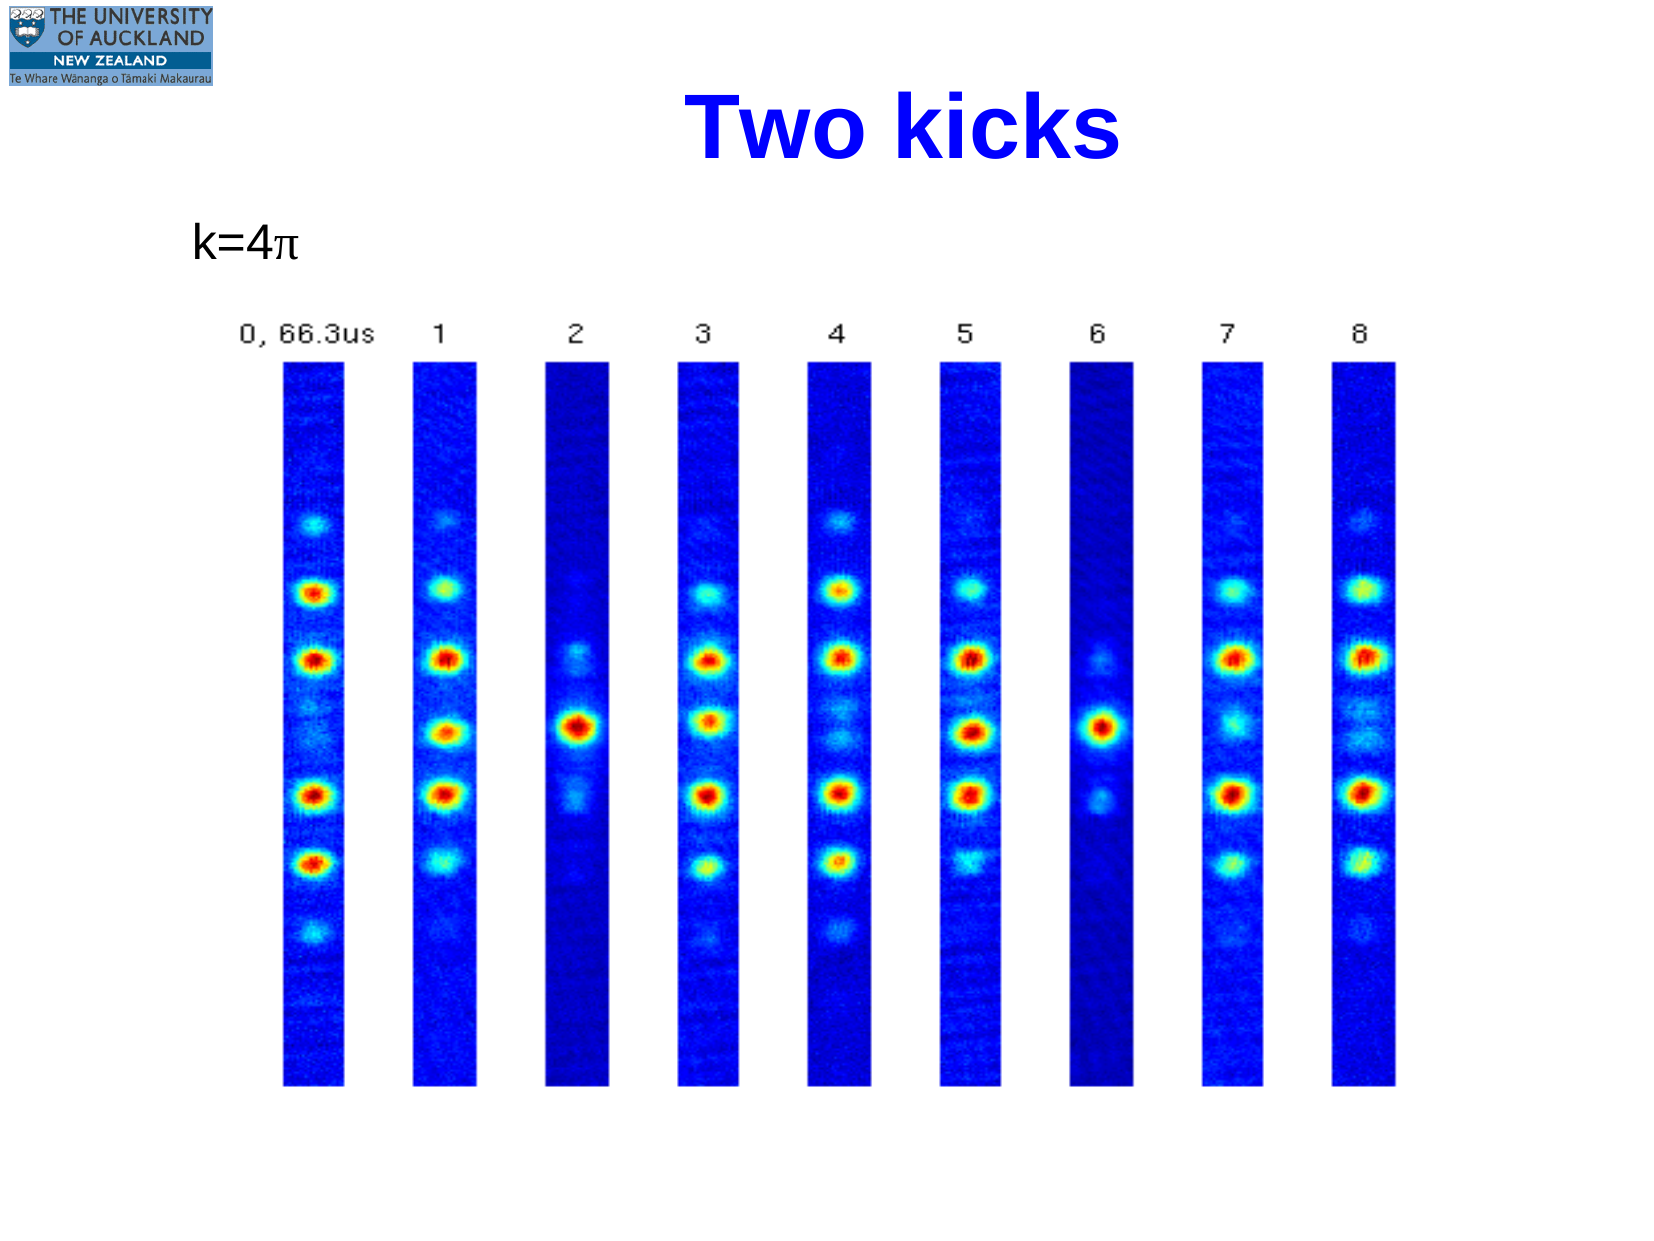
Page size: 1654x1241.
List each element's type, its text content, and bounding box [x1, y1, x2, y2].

text_box k=4π [177, 206, 426, 278]
picture [59, 295, 1542, 1182]
picture [9, 6, 213, 86]
title Two kicks [318, 23, 1489, 231]
